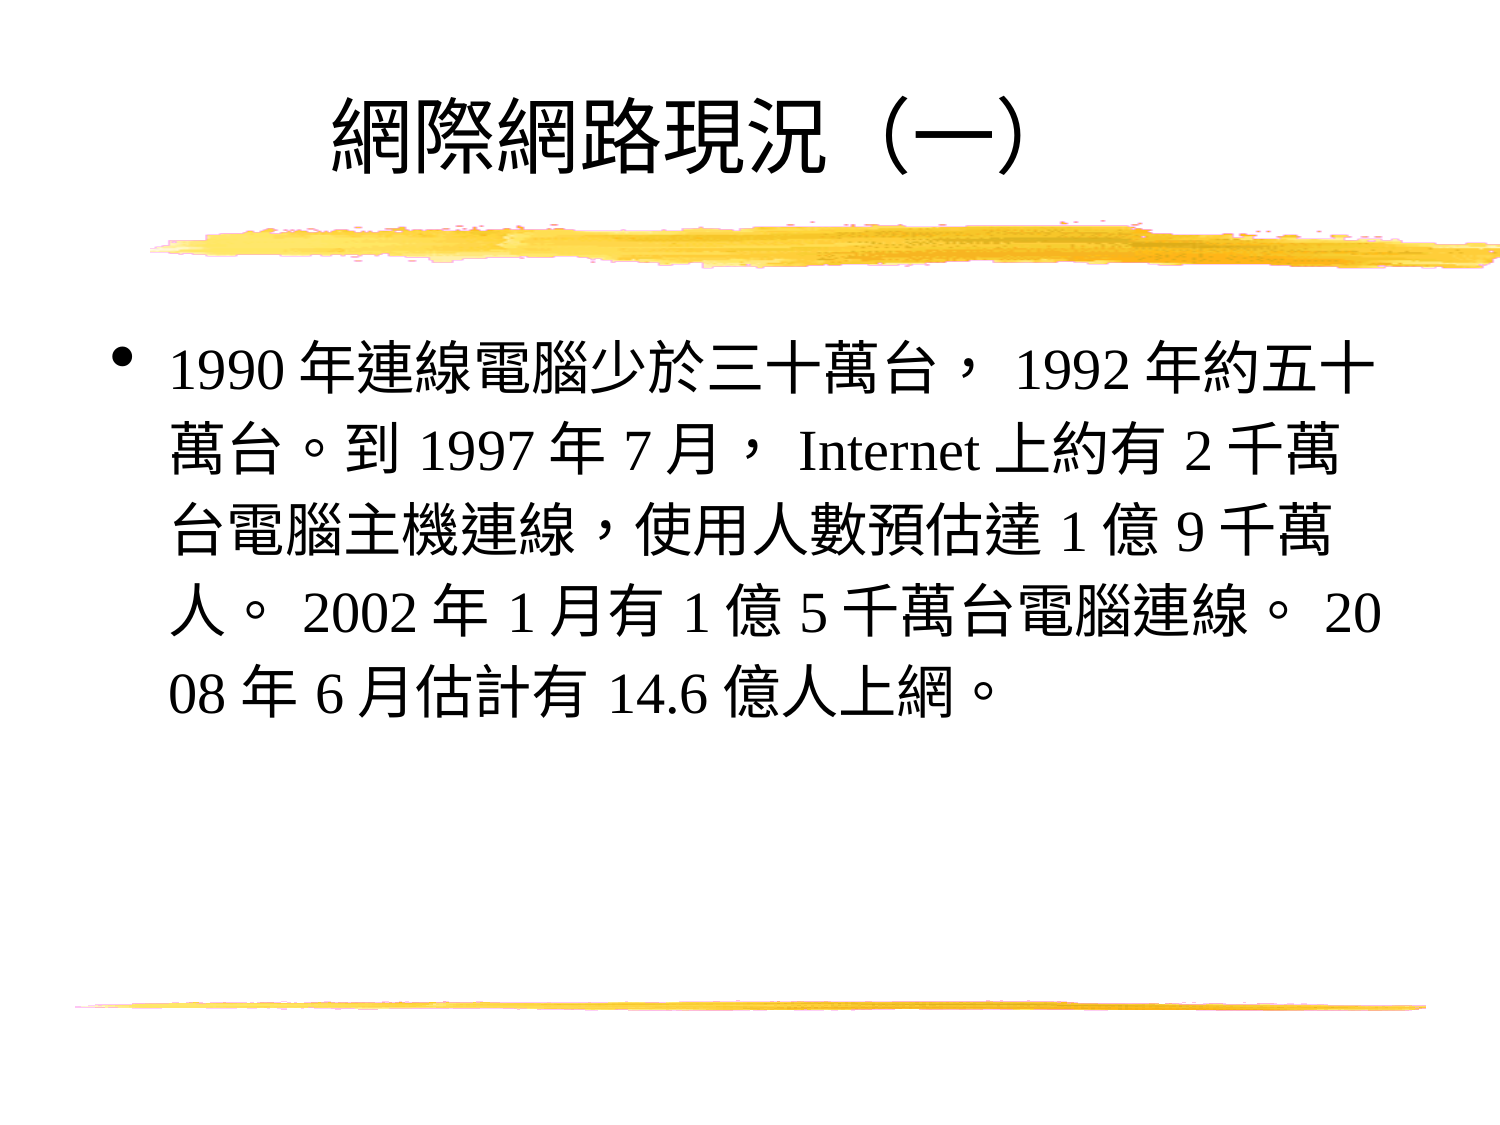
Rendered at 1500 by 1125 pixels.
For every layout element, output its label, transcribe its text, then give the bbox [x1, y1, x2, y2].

picture [75, 999, 1426, 1013]
picture [150, 215, 1500, 279]
title 網際網路現況（一） [66, 44, 1342, 218]
list 1990年連線電腦少於三十萬台，1992年約五十萬台。到1997年7月，Internet上約有2千萬台電腦主機連線，使用人數預估達1億9千萬人。2002年1月有1億5千萬台電腦連線。2008年6月估計有14.6億人上網。 [112, 324, 1388, 986]
